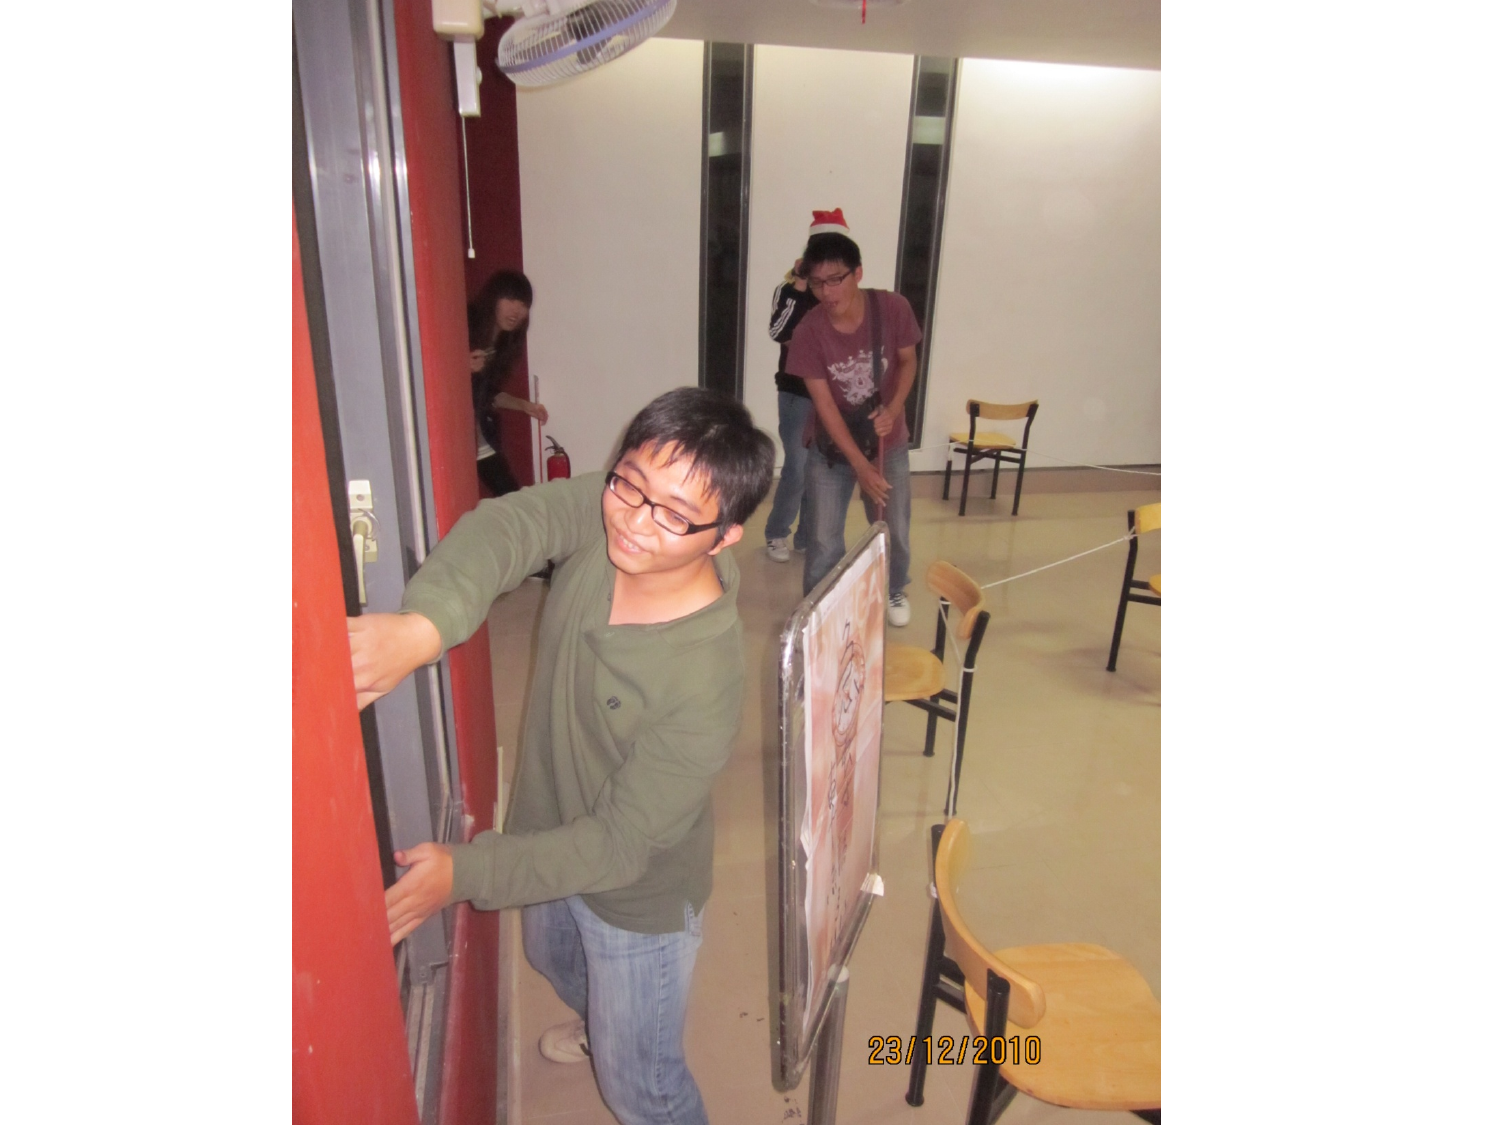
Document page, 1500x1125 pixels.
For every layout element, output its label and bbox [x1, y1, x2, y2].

picture [292, 0, 1161, 1125]
